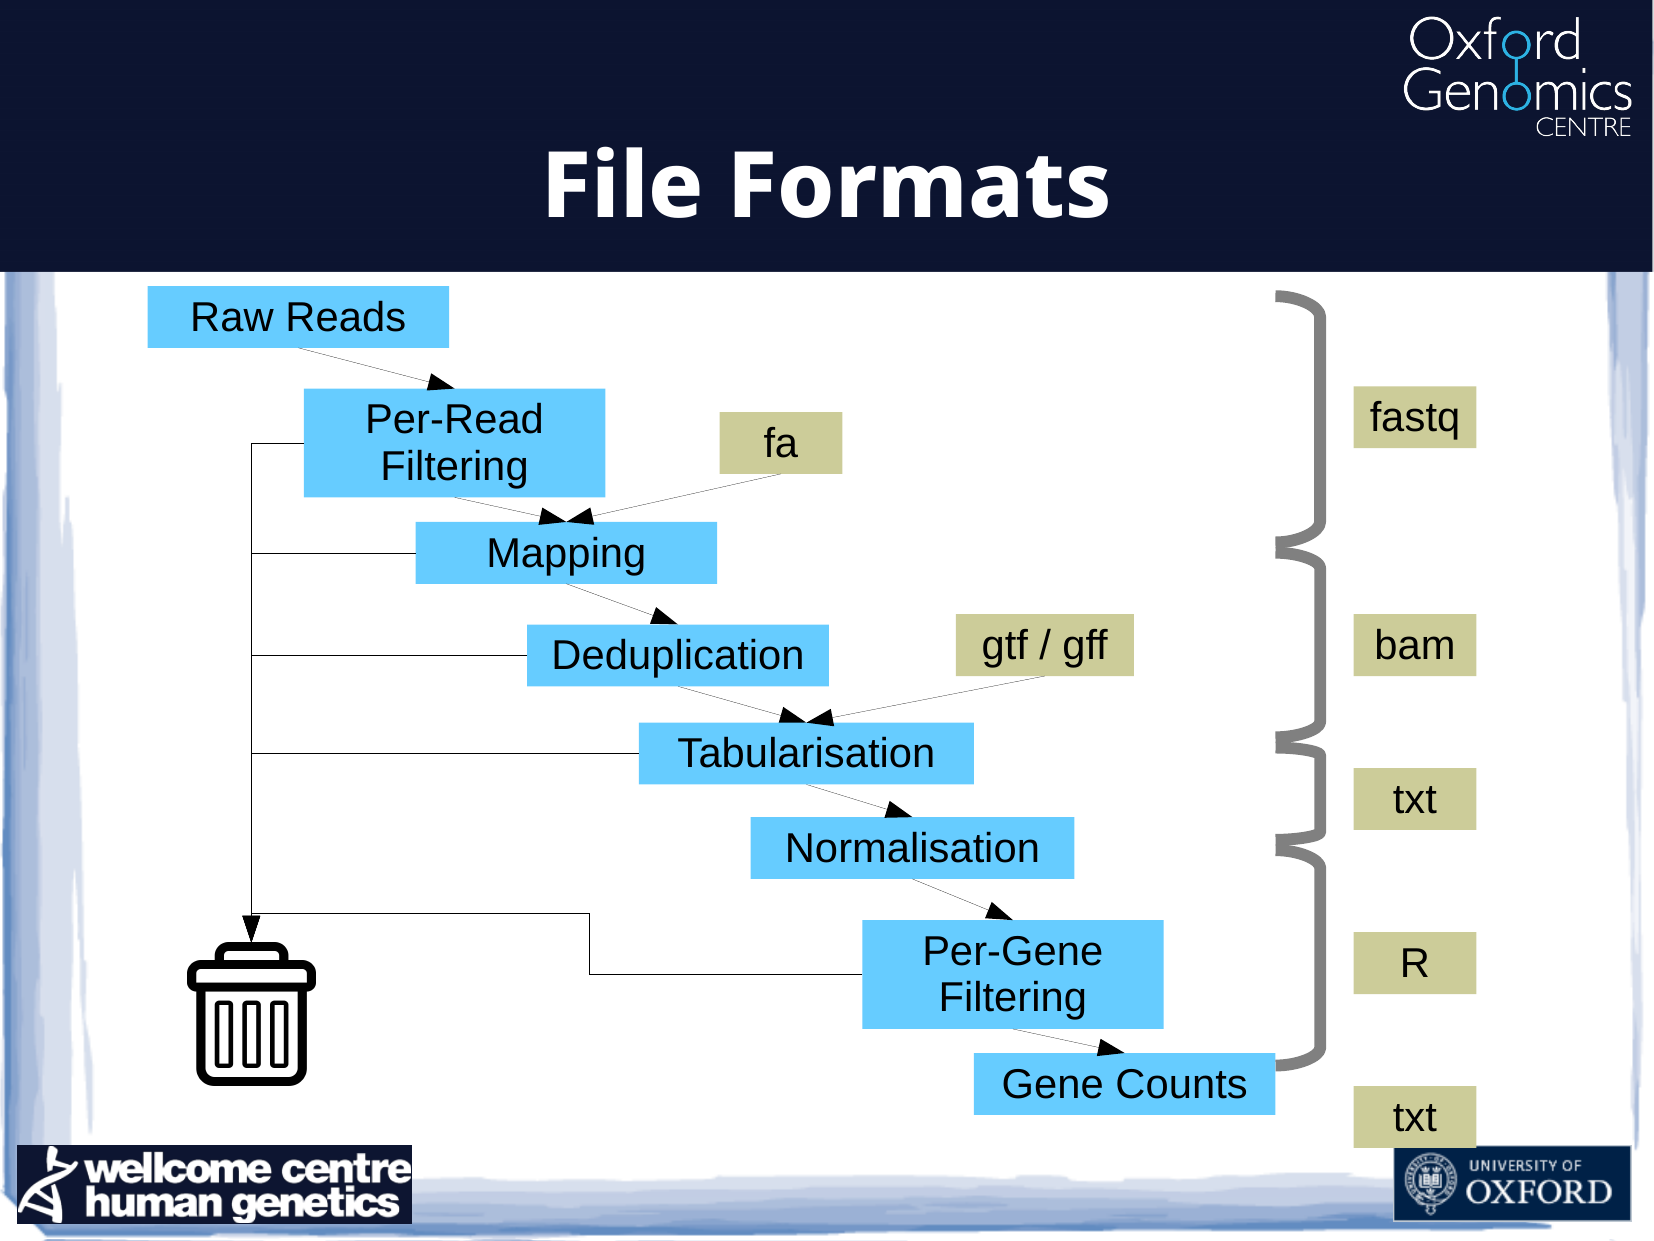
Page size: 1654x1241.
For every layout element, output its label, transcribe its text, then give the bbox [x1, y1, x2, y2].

text_box Raw Reads [147, 286, 450, 348]
text_box txt [1353, 768, 1477, 830]
text_box fastq [1353, 386, 1477, 449]
text_box txt [1353, 1086, 1477, 1148]
text_box Gene Counts [973, 1053, 1276, 1115]
text_box Deduplication [527, 624, 829, 687]
text_box Per-Gene Filtering [862, 920, 1164, 1029]
title File Formats [82, 78, 1571, 287]
text_box bam [1353, 614, 1477, 677]
picture [0, 0, 1654, 1241]
text_box gtf / gff [955, 614, 1134, 677]
text_box Tabularisation [638, 722, 974, 785]
text_box fa [719, 412, 843, 474]
text_box R [1353, 932, 1477, 995]
text_box Normalisation [750, 817, 1075, 879]
text_box Mapping [415, 521, 718, 584]
text_box Per-Read Filtering [303, 388, 606, 498]
